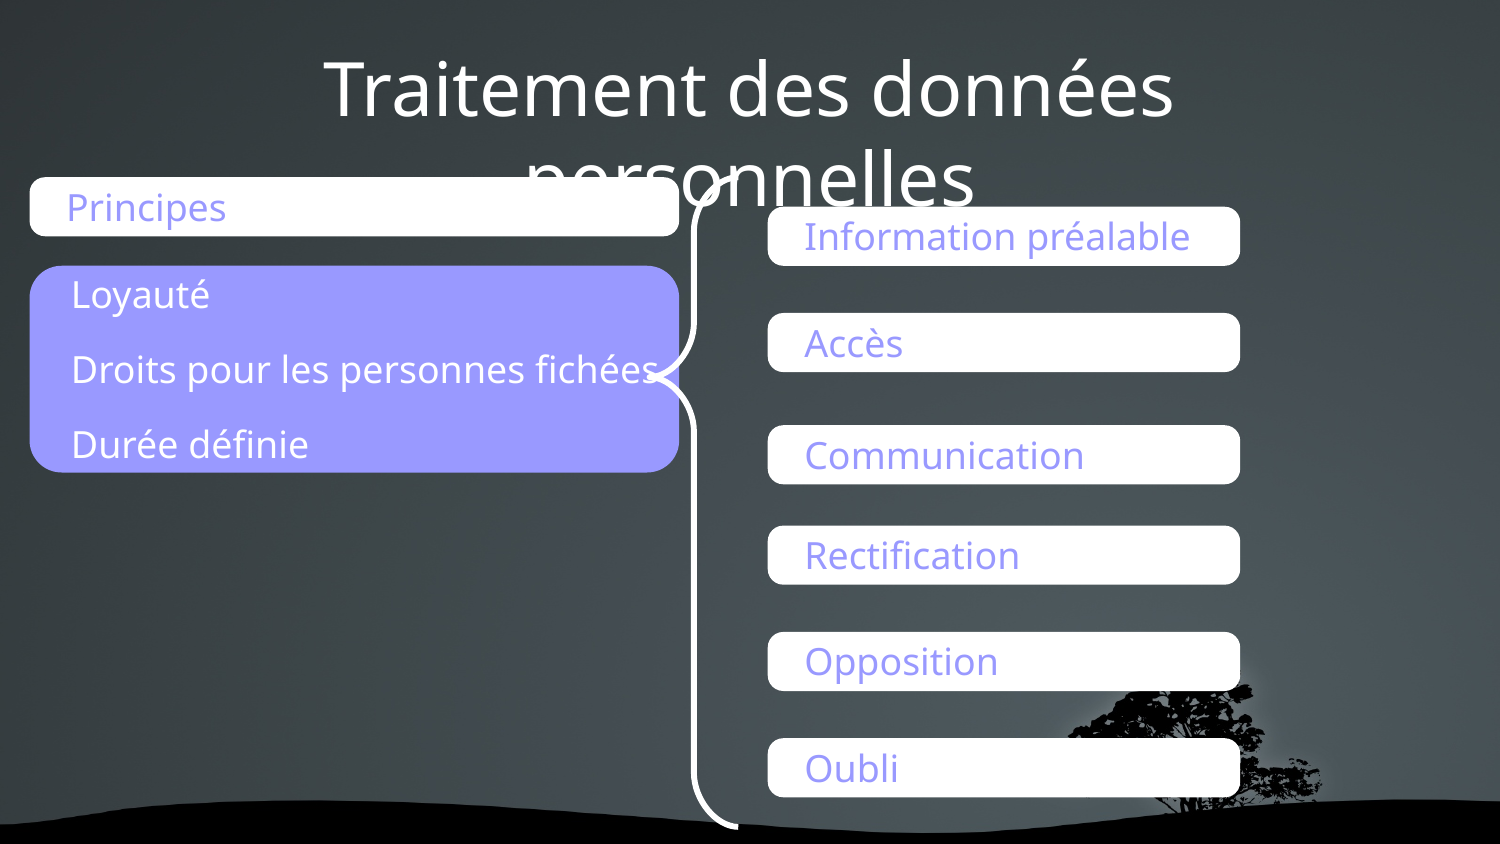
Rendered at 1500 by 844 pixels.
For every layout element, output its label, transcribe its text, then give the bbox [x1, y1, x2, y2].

text_box Communication [767, 425, 1241, 485]
picture [0, 0, 1500, 844]
text_box Opposition [767, 631, 1241, 692]
text_box Traitement des données personnelles [75, 33, 1425, 175]
text_box Principes [29, 177, 680, 237]
text_box Loyauté Droits pour les personnes fichées Durée définie [29, 265, 680, 473]
text_box Information préalable [767, 206, 1241, 266]
text_box Oubli [767, 738, 1241, 798]
text_box Accès [767, 312, 1241, 373]
text_box Rectification [767, 525, 1241, 585]
